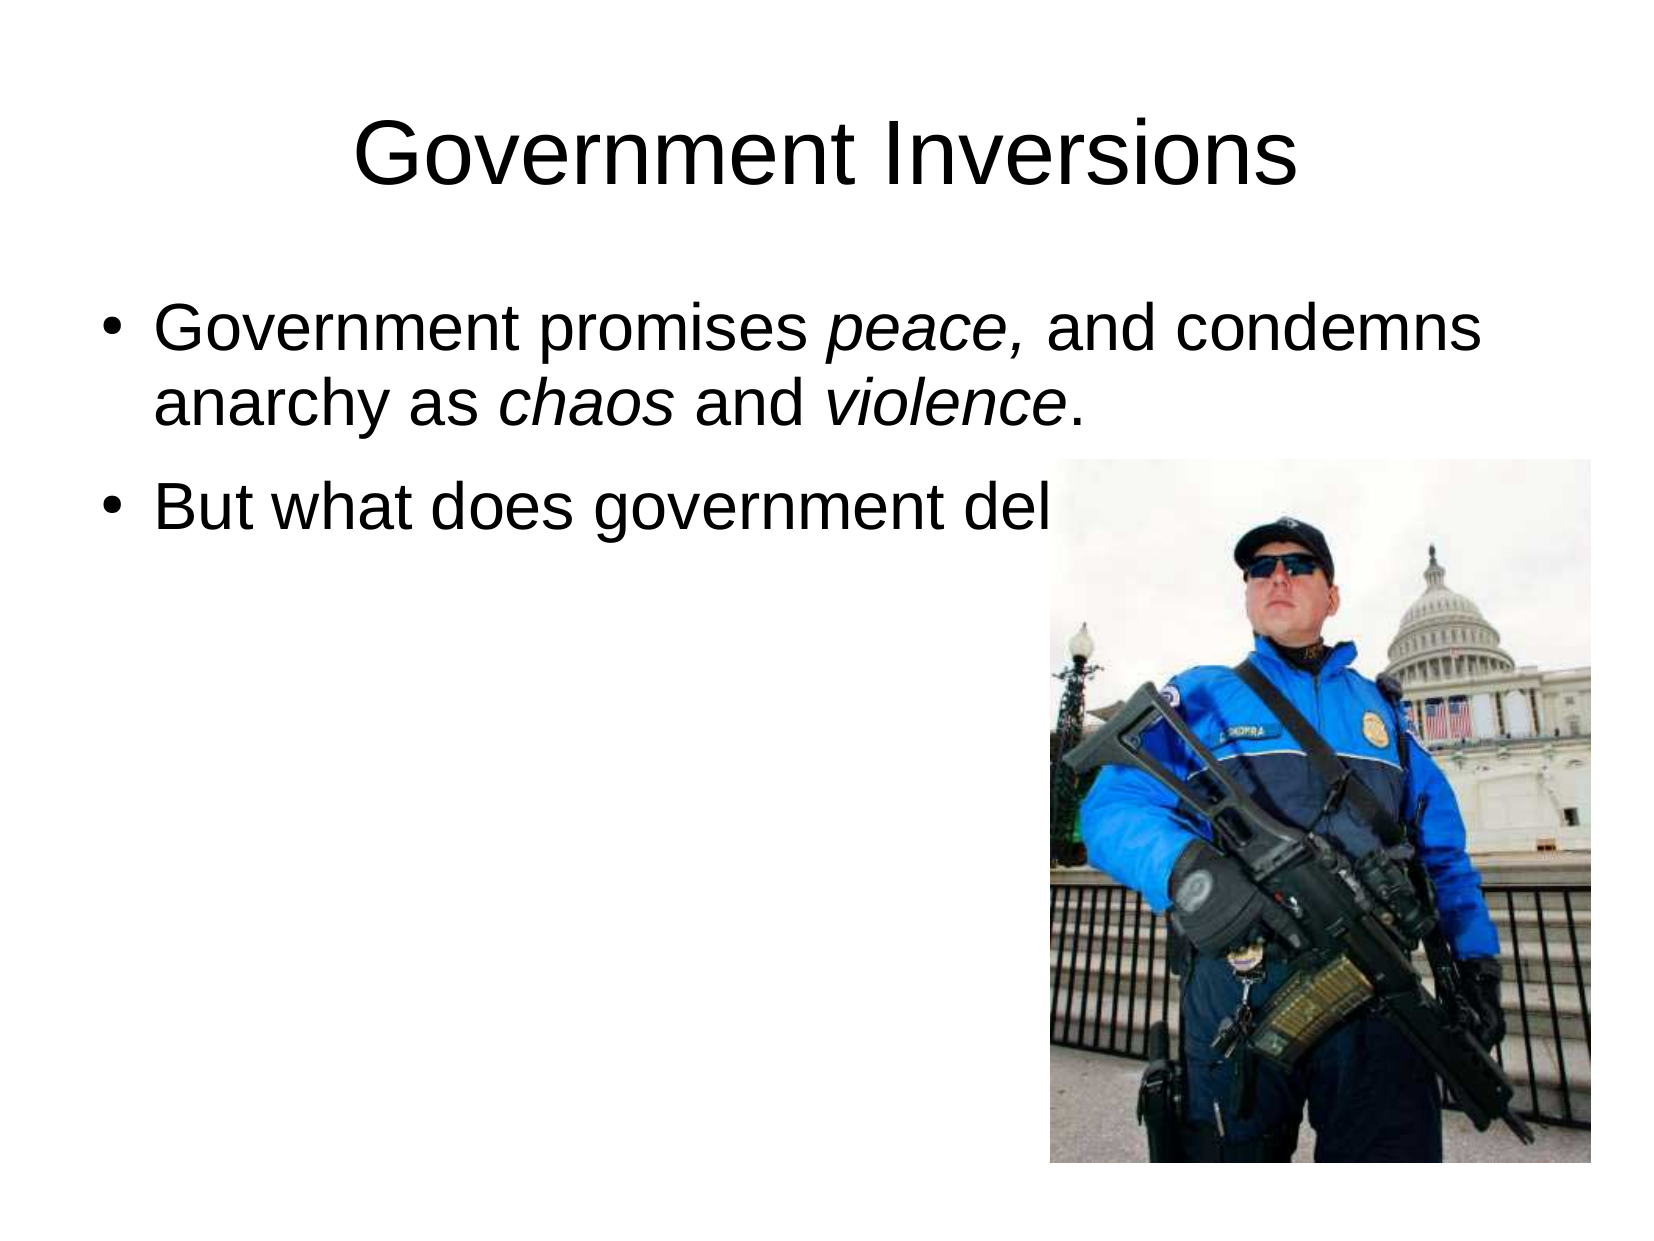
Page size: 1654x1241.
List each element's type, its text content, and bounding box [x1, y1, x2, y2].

picture [1050, 459, 1591, 1163]
title Government Inversions [82, 56, 1571, 250]
list Government promises peace, and condemns anarchy as chaos and violence. But what does government deliver? [82, 290, 1571, 1094]
